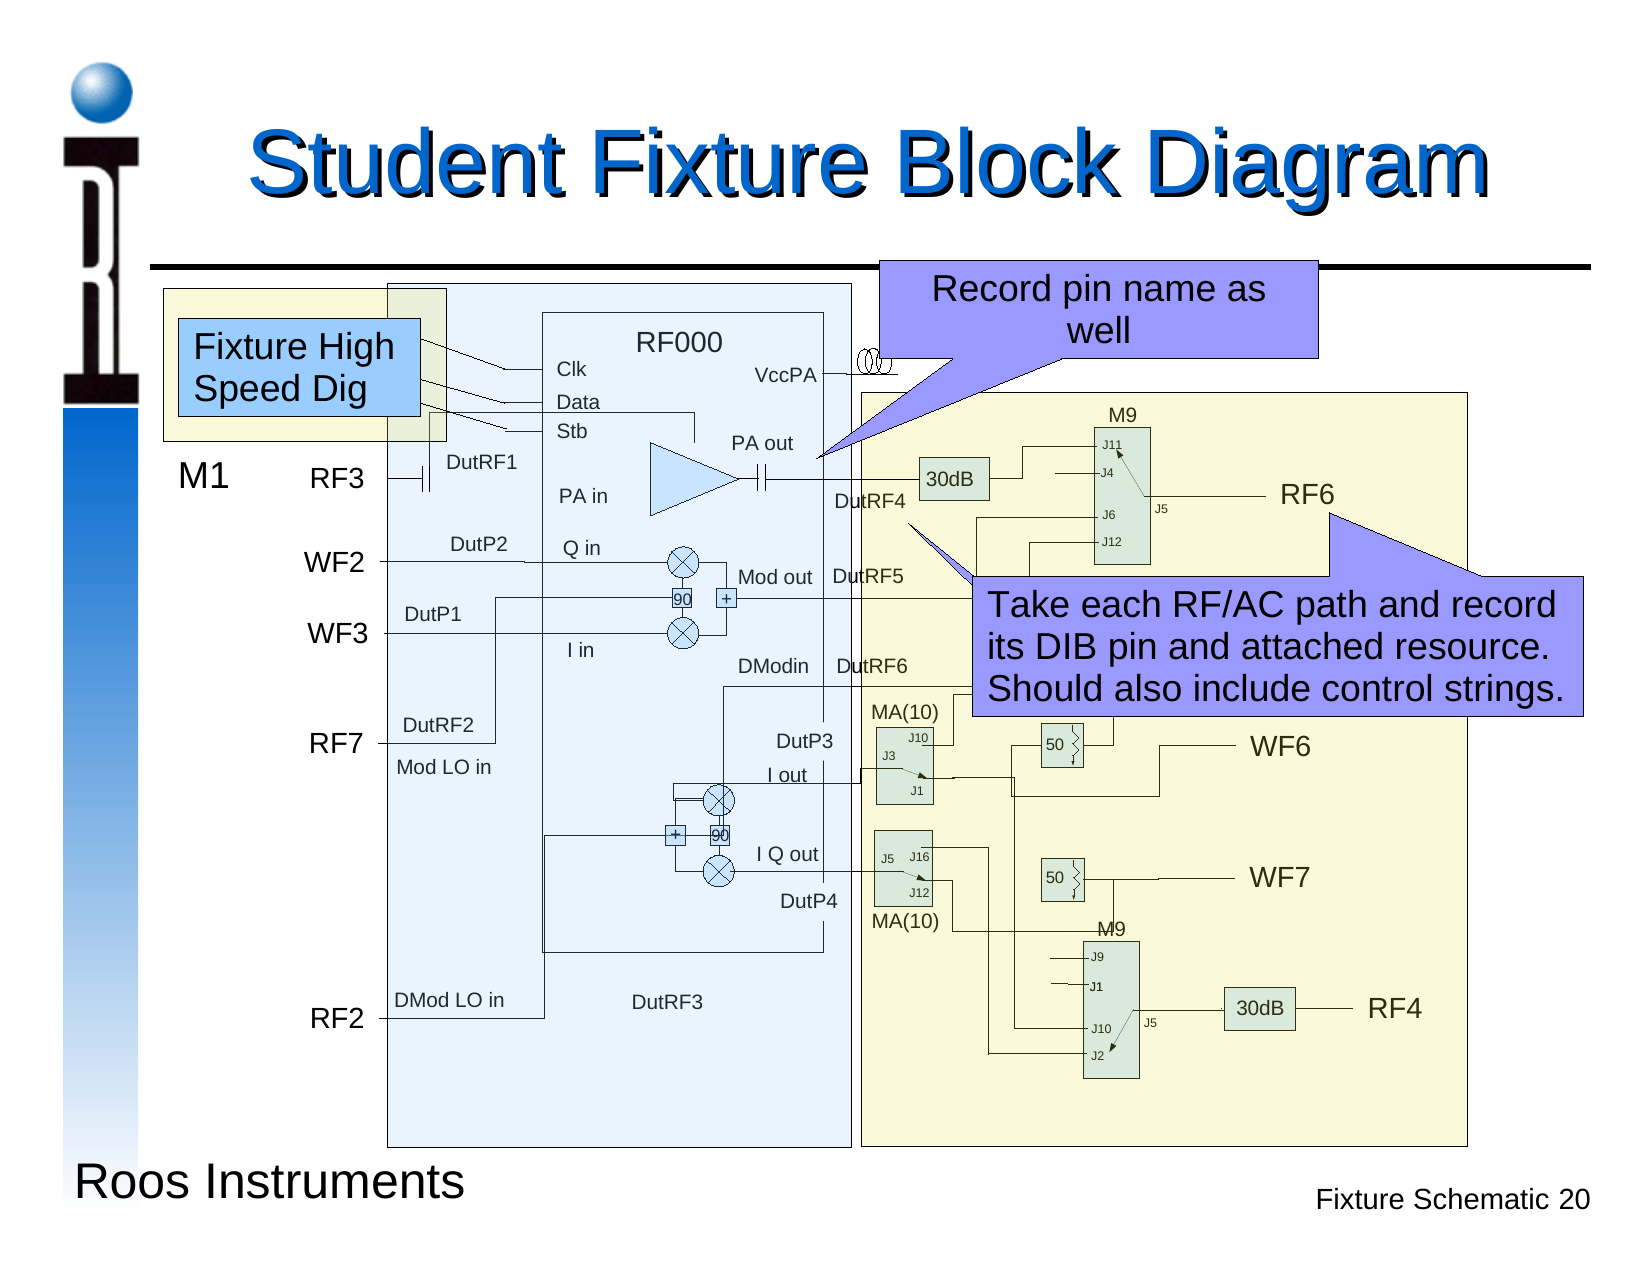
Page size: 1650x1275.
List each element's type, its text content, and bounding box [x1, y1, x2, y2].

text_box DutRF5 [852, 557, 861, 595]
text_box [163, 283, 852, 1148]
text_box DutRF6 [852, 647, 861, 686]
text_box DutRF4 [852, 482, 861, 521]
picture [59, 59, 144, 411]
text_box WF3 [292, 609, 385, 658]
text_box RF7 [294, 719, 379, 768]
text_box DMod LO in [379, 981, 387, 1020]
text_box Record pin name as well [816, 260, 1319, 459]
text_box [861, 392, 1468, 1147]
text_box MA(10) [856, 693, 861, 732]
text_box Fixture High Speed Dig [178, 318, 421, 417]
text_box MA(10) [856, 902, 861, 941]
text_box RF3 [294, 455, 380, 503]
text_box Take each RF/AC path and record its DIB pin and attached resource. Should also include control strings. [972, 512, 1584, 717]
text_box [861, 392, 906, 425]
text_box M1 [163, 446, 245, 504]
title Student Fixture Block Diagram [147, 59, 1591, 265]
text_box RF2 [294, 994, 380, 1043]
text_box WF2 [288, 538, 381, 586]
text_box Mod LO in [381, 747, 387, 786]
